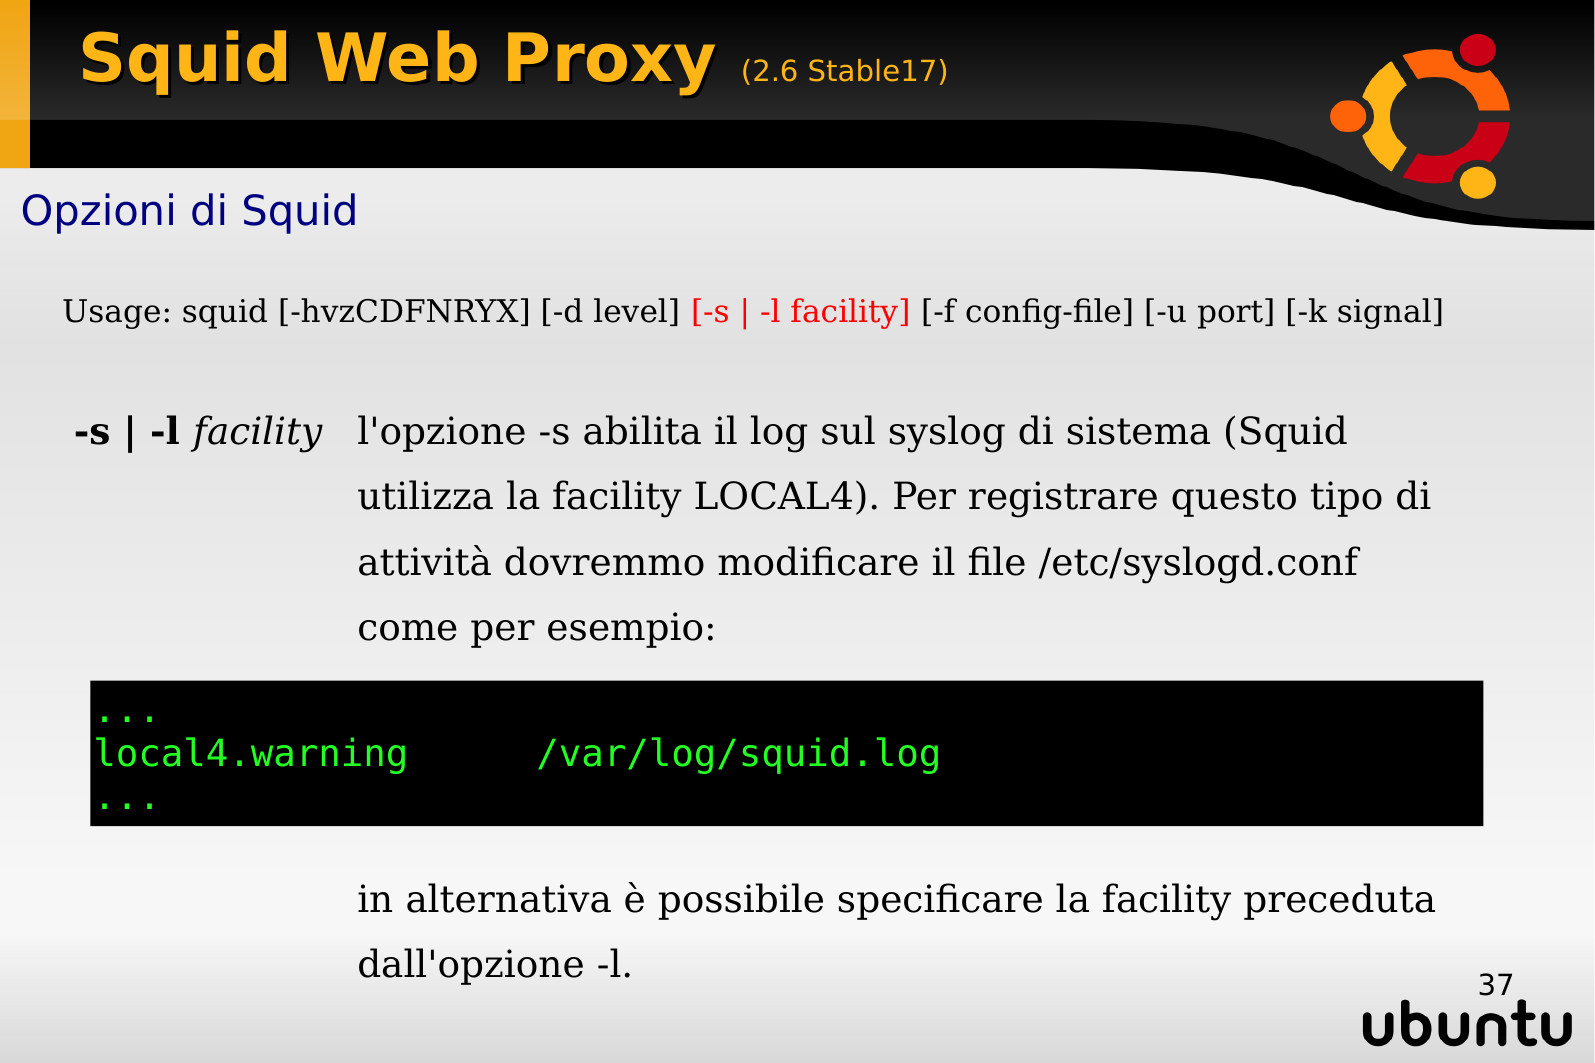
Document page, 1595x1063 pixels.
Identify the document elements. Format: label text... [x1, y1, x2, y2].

text_box ... local4.warning /var/log/squid.log ... [90, 680, 1484, 827]
text_box Squid Web Proxy (2.6 Stable17) [23, 11, 1004, 105]
text_box Opzioni di Squid [17, 178, 1554, 243]
text_box Usage: squid [-hvzCDFNRYX] [-d level] [-s | -l facility] [-f config-file] [-u port] [-k signal] -s | -l facility l'opzione -s abilita il log sul syslog di sistema (Squid utilizza la facility LOCAL4). Per registrare questo tipo di attività dovremmo modificare il file /etc/syslogd.conf come per esempio: in alternativa è possibile specificare la facility preceduta dall'opzione -l. [59, 285, 1536, 1028]
picture [0, 0, 1595, 1063]
